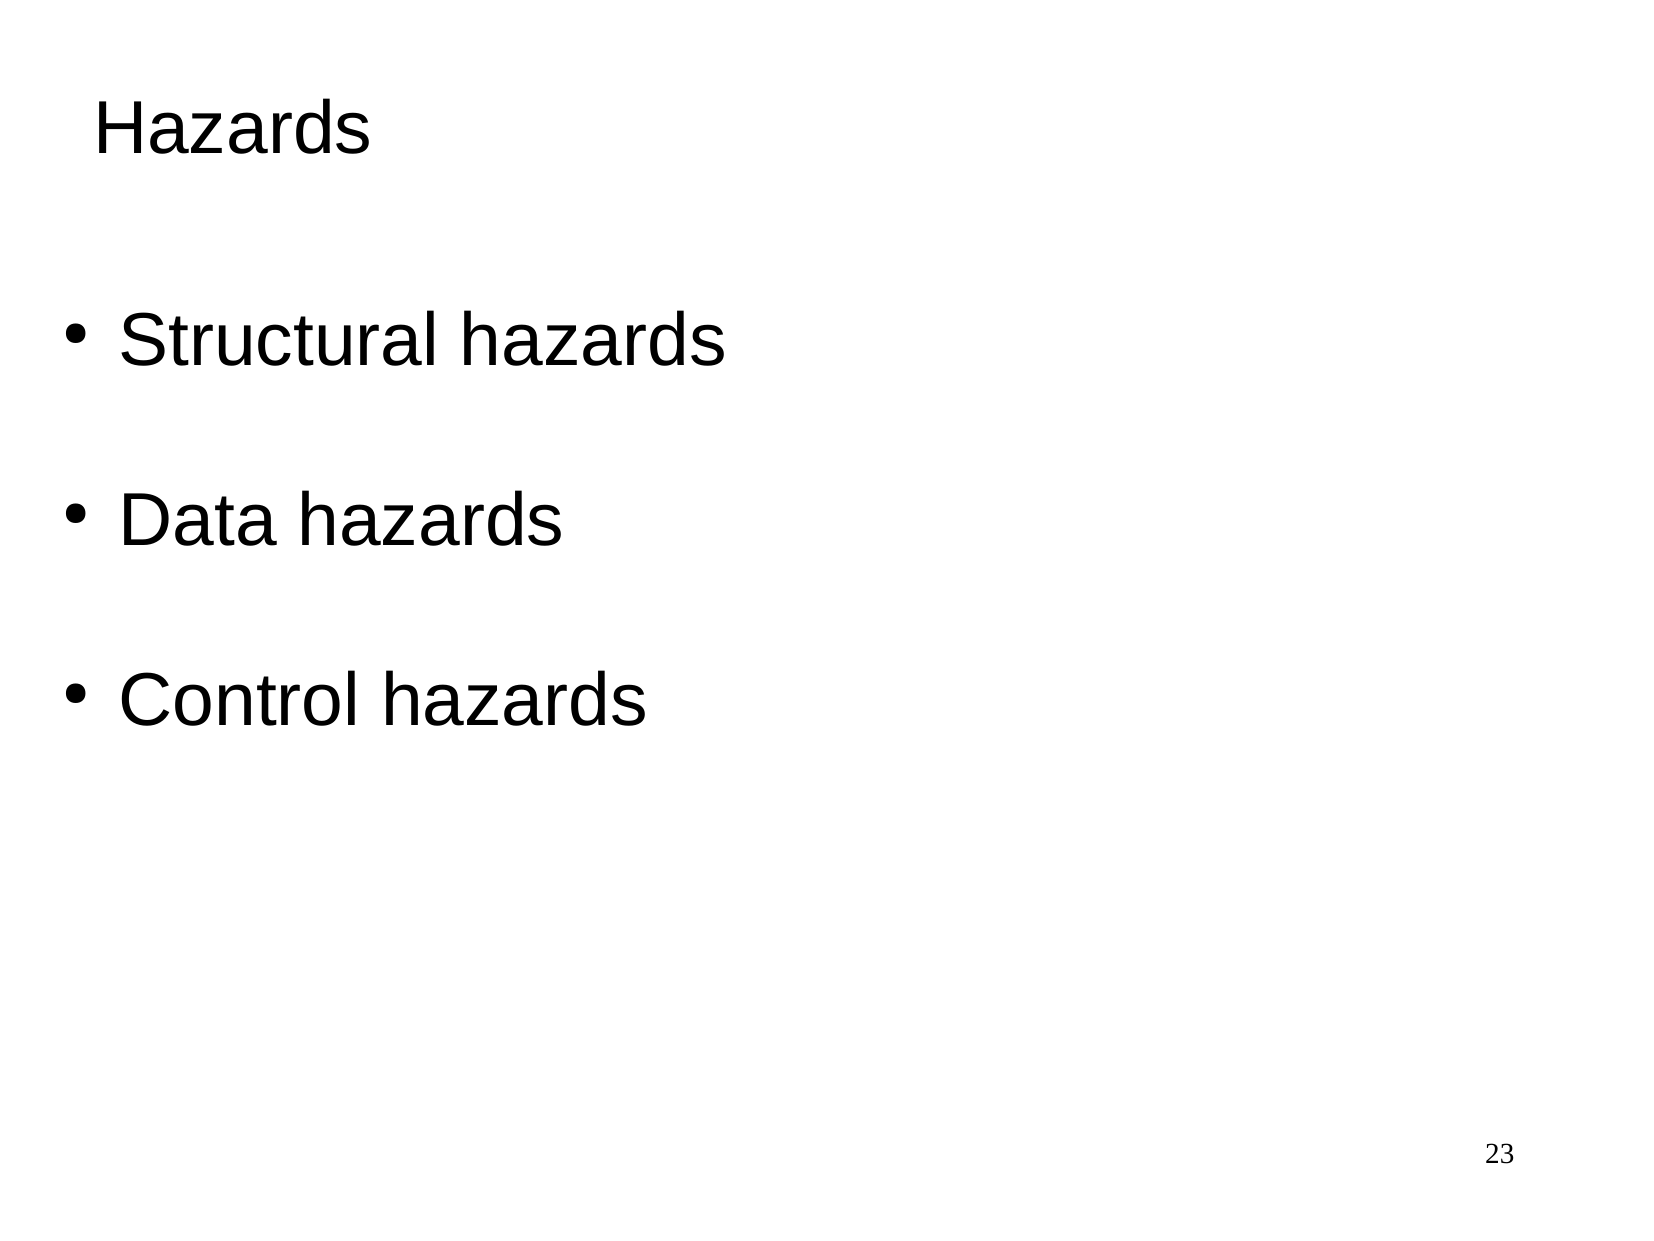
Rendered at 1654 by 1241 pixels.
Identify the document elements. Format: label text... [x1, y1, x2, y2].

text_box Structural hazards Data hazards Control hazards [47, 282, 743, 748]
text_box Hazards [78, 71, 388, 177]
text_box <number> [1185, 1129, 1530, 1213]
